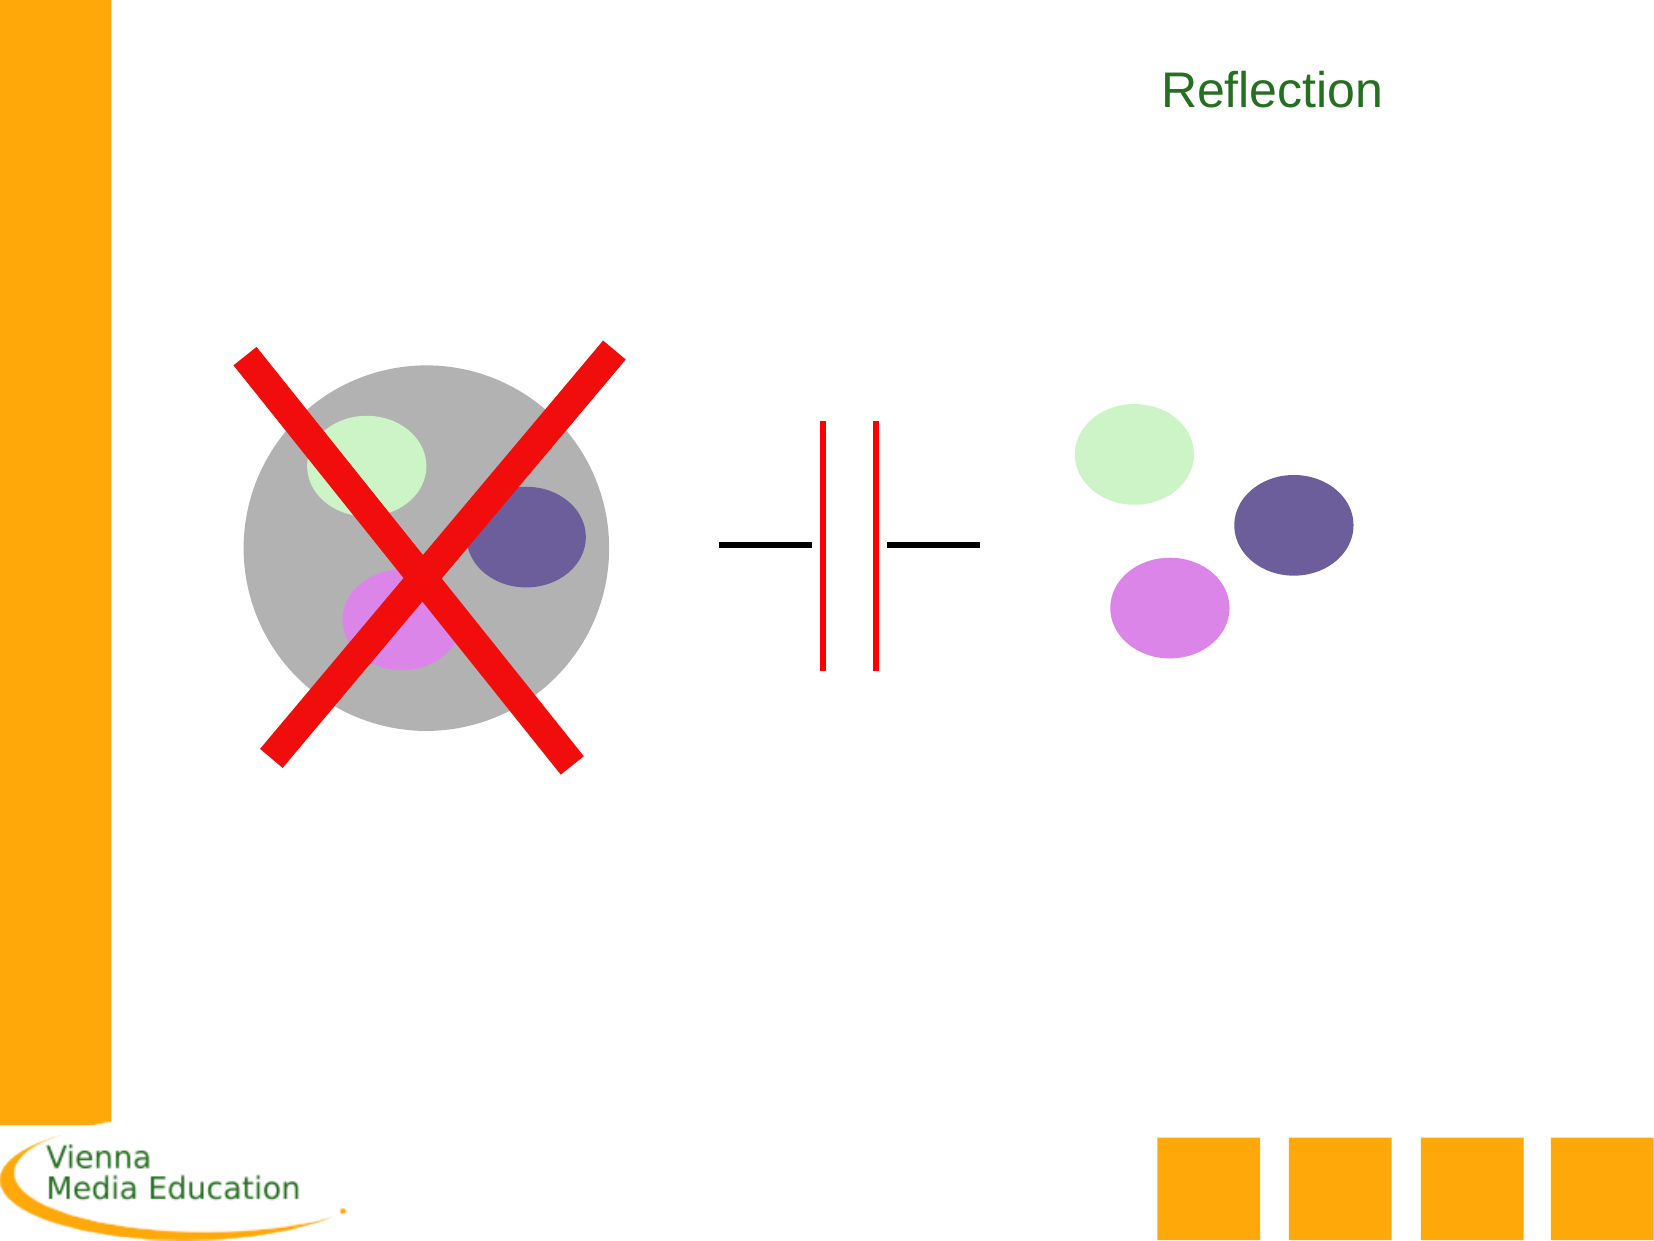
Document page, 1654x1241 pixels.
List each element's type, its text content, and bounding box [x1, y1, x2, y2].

text_box [1110, 557, 1230, 659]
text_box [1074, 404, 1195, 505]
text_box [443, 431, 610, 695]
text_box [335, 603, 509, 731]
picture [0, 1114, 398, 1241]
text_box Reflection [1161, 61, 1441, 124]
text_box [307, 365, 545, 553]
text_box [1234, 474, 1354, 576]
text_box [243, 431, 402, 689]
